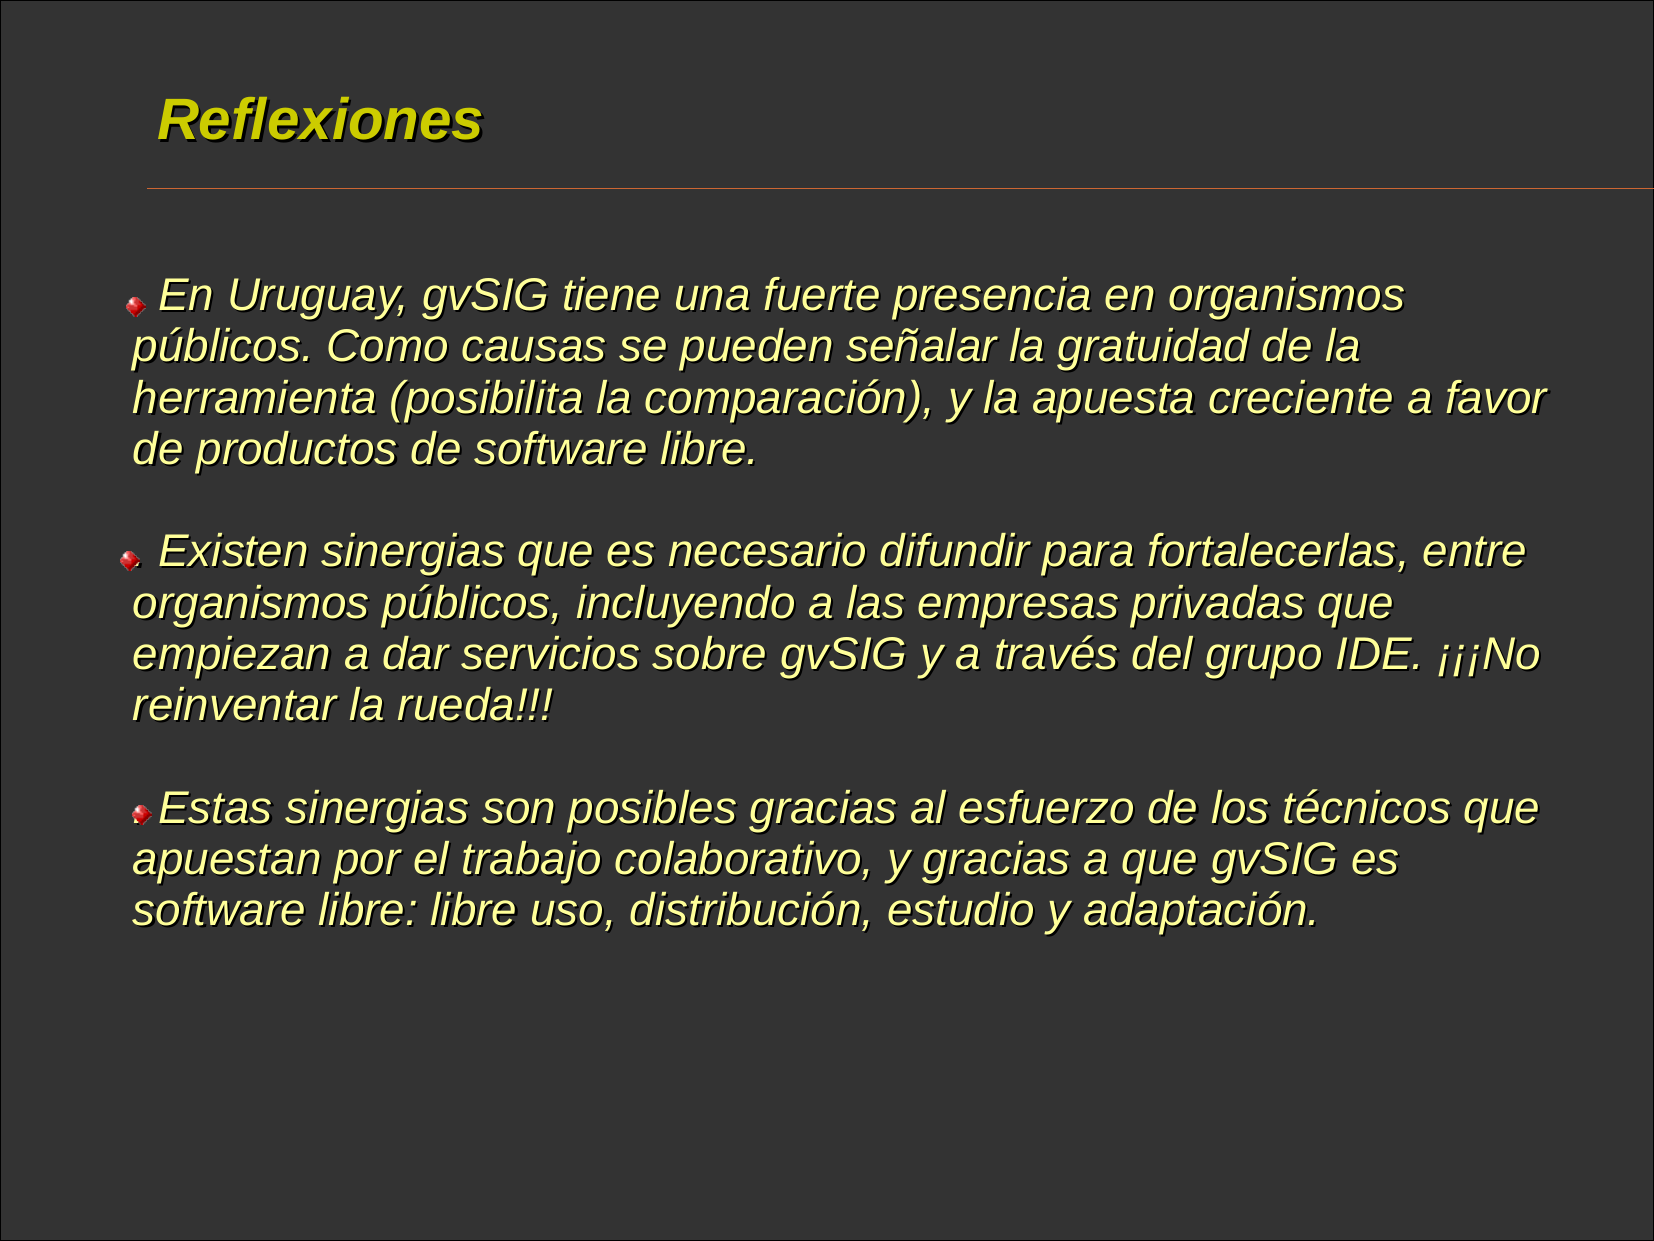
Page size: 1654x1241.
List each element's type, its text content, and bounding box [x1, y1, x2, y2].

text_box . En Uruguay, gvSIG tiene una fuerte presencia en organismos públicos. Como causas se pueden señalar la gratuidad de la herramienta (posibilita la comparación), y la apuesta creciente a favor de productos de software libre. . Existen sinergias que es necesario difundir para fortalecerlas, entre organismos públicos, incluyendo a las empresas privadas que empiezan a dar servicios sobre gvSIG y a través del grupo IDE. ¡¡¡No reinventar la rueda!!! . Estas sinergias son posibles gracias al esfuerzo de los técnicos que apuestan por el trabajo colaborativo, y gracias a que gvSIG es software libre: libre uso, distribución, estudio y adaptación. [118, 210, 1595, 943]
picture [132, 805, 152, 825]
picture [120, 551, 140, 571]
text_box Reflexiones [142, 79, 500, 160]
picture [126, 297, 146, 317]
text_box [0, 0, 1654, 1241]
